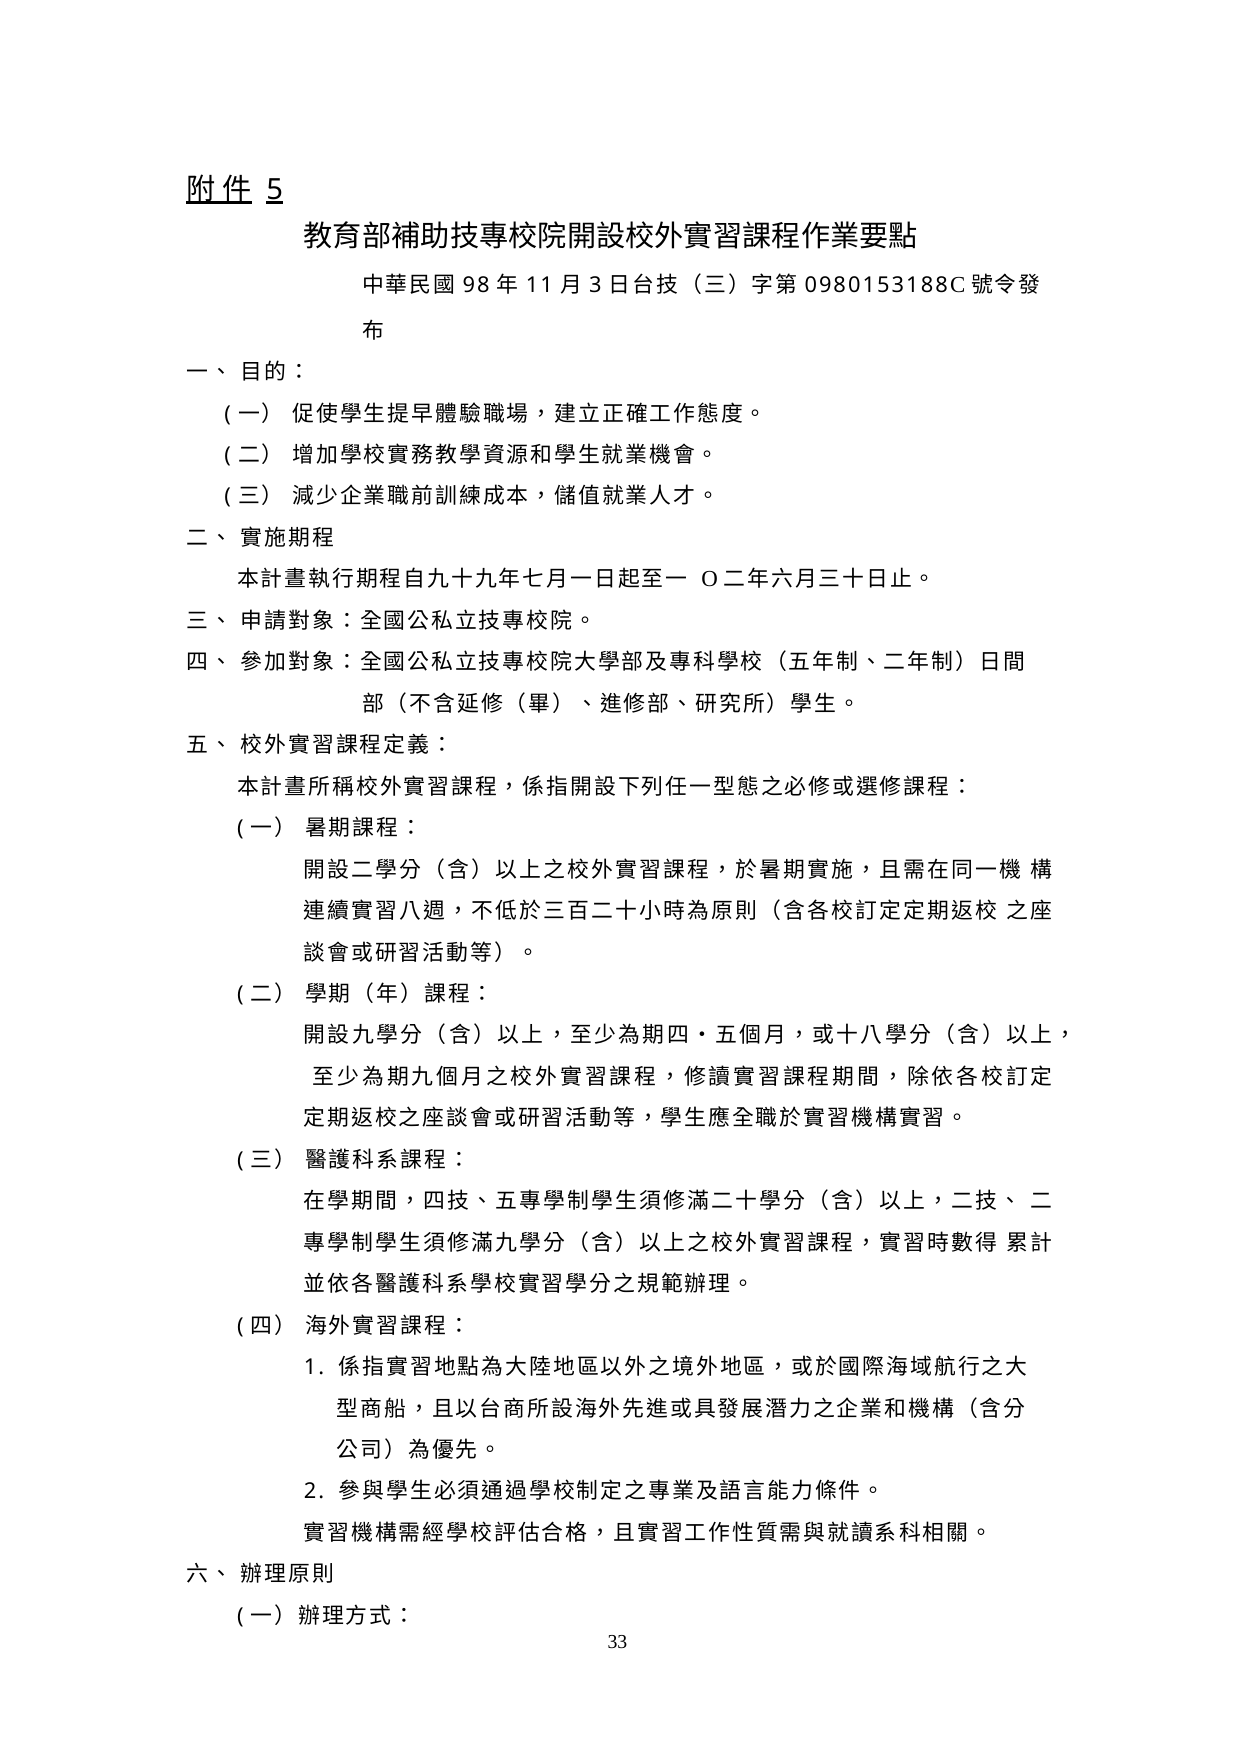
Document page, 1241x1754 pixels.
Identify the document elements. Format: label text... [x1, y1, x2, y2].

text_box 附件5 [186, 160, 1055, 195]
text_box 附件5 [190, 178, 194, 195]
text_box 教育部補助技專校院開設校外實習課程作業要點 中華民國98年11月3日台技（三）字第0980153188C號令發布 一、 目的： (一） 促使學生提早體驗職場，建立正確工作態度。 (二） 增加學校實務教學資源和學生就業機會。 (三） 減少企業職前訓練成本，儲值就業人才。 二、 實施期程 本計晝執行期程自九十九年七月一日起至一 O二年六月三十日止。 三、 申請對象：全國公私立技專校院。 四、 參加對象：全國公私立技專校院大學部及專科學校（五年制、二年制）日間 部（不含延修（畢）、進修部、研究所）學生。 五、 校外實習課程定義： 本計晝所稱校外實習課程，係指開設下列任一型態之必修或選修課程： (一） 暑期課程： 開設二學分（含）以上之校外實習課程，於暑期實施，且需在同一機 構連續實習八週，不低於三百二十小時為原則（含各校訂定定期返校 之座談會或研習活動等）。 (二） 學期（年）課程： 開設九學分（含）以上，至少為期四•五個月，或十八學分（含）以上， 至少為期九個月之校外實習課程，修讀實習課程期間，除依各校訂定 定期返校之座談會或研習活動等，學生應全職於實習機構實習。 (三） 醫護科系課程： 在學期間，四技、五專學制學生須修滿二十學分（含）以上，二技、 二專學制學生須修滿九學分（含）以上之校外實習課程，實習時數得 累計並依各醫護科系學校實習學分之規範辦理。 (四） 海外實習課程： 1. 係指實習地點為大陸地區以外之境外地區，或於國際海域航行之大 型商船，且以台商所設海外先進或具發展潛力之企業和機構（含分 公司）為優先。 2. 參與學生必須通過學校制定之專業及語言能力條件。 實習機構需經學校評估合格，且實習工作性質需與就讀系科相關。 六、 辦理原則 (一）辦理方式： [186, 207, 1055, 1582]
text_box 33 [608, 1629, 632, 1649]
